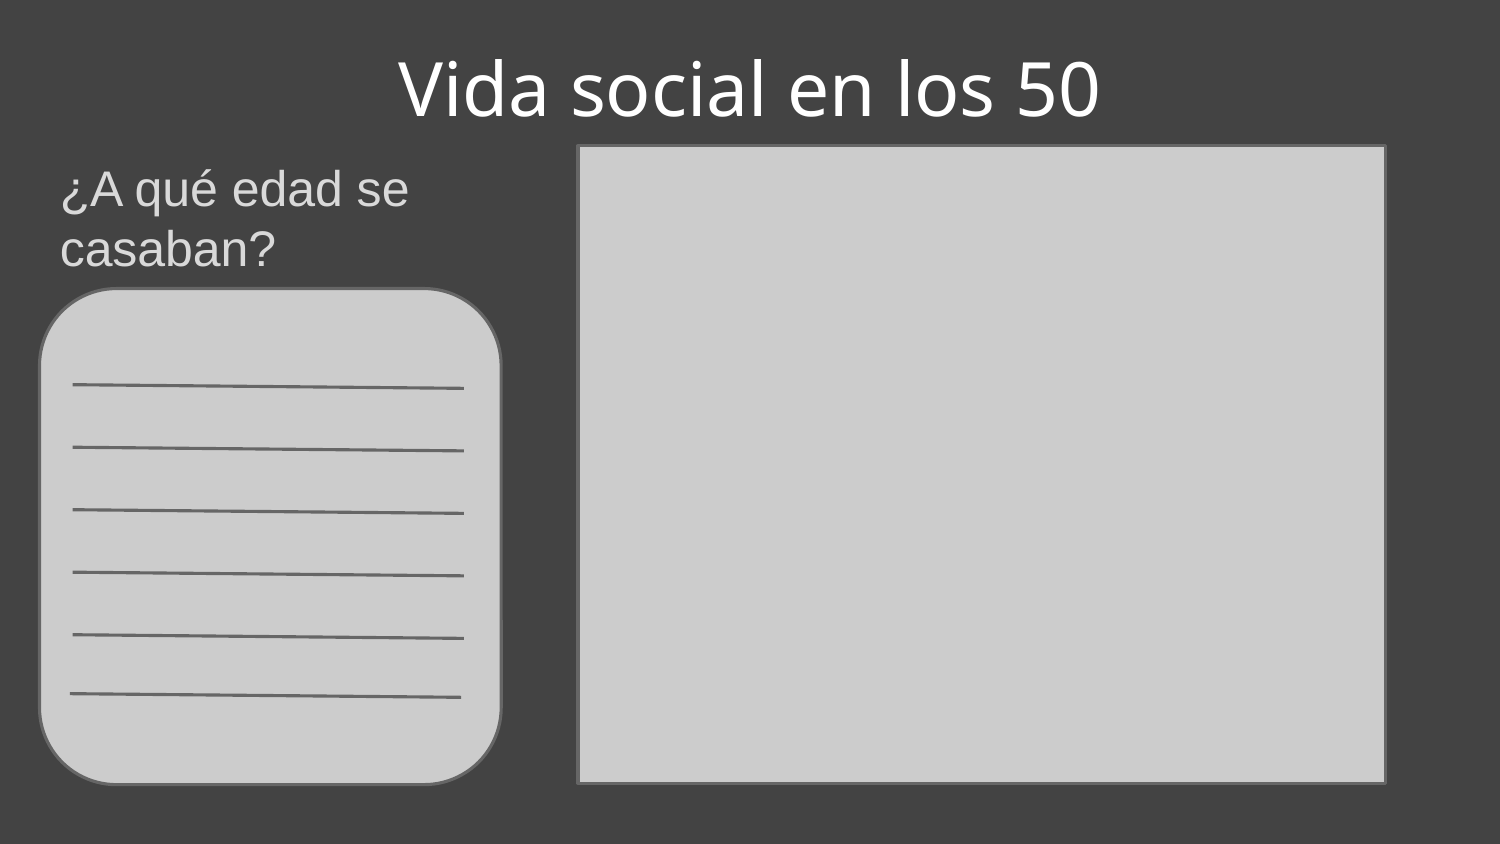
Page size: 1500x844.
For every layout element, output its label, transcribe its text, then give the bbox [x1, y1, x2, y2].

text_box [577, 145, 1386, 784]
text_box Vida social en los 50 [58, 26, 1442, 130]
text_box ¿A qué edad se casaban? [44, 114, 588, 318]
text_box [39, 288, 502, 785]
